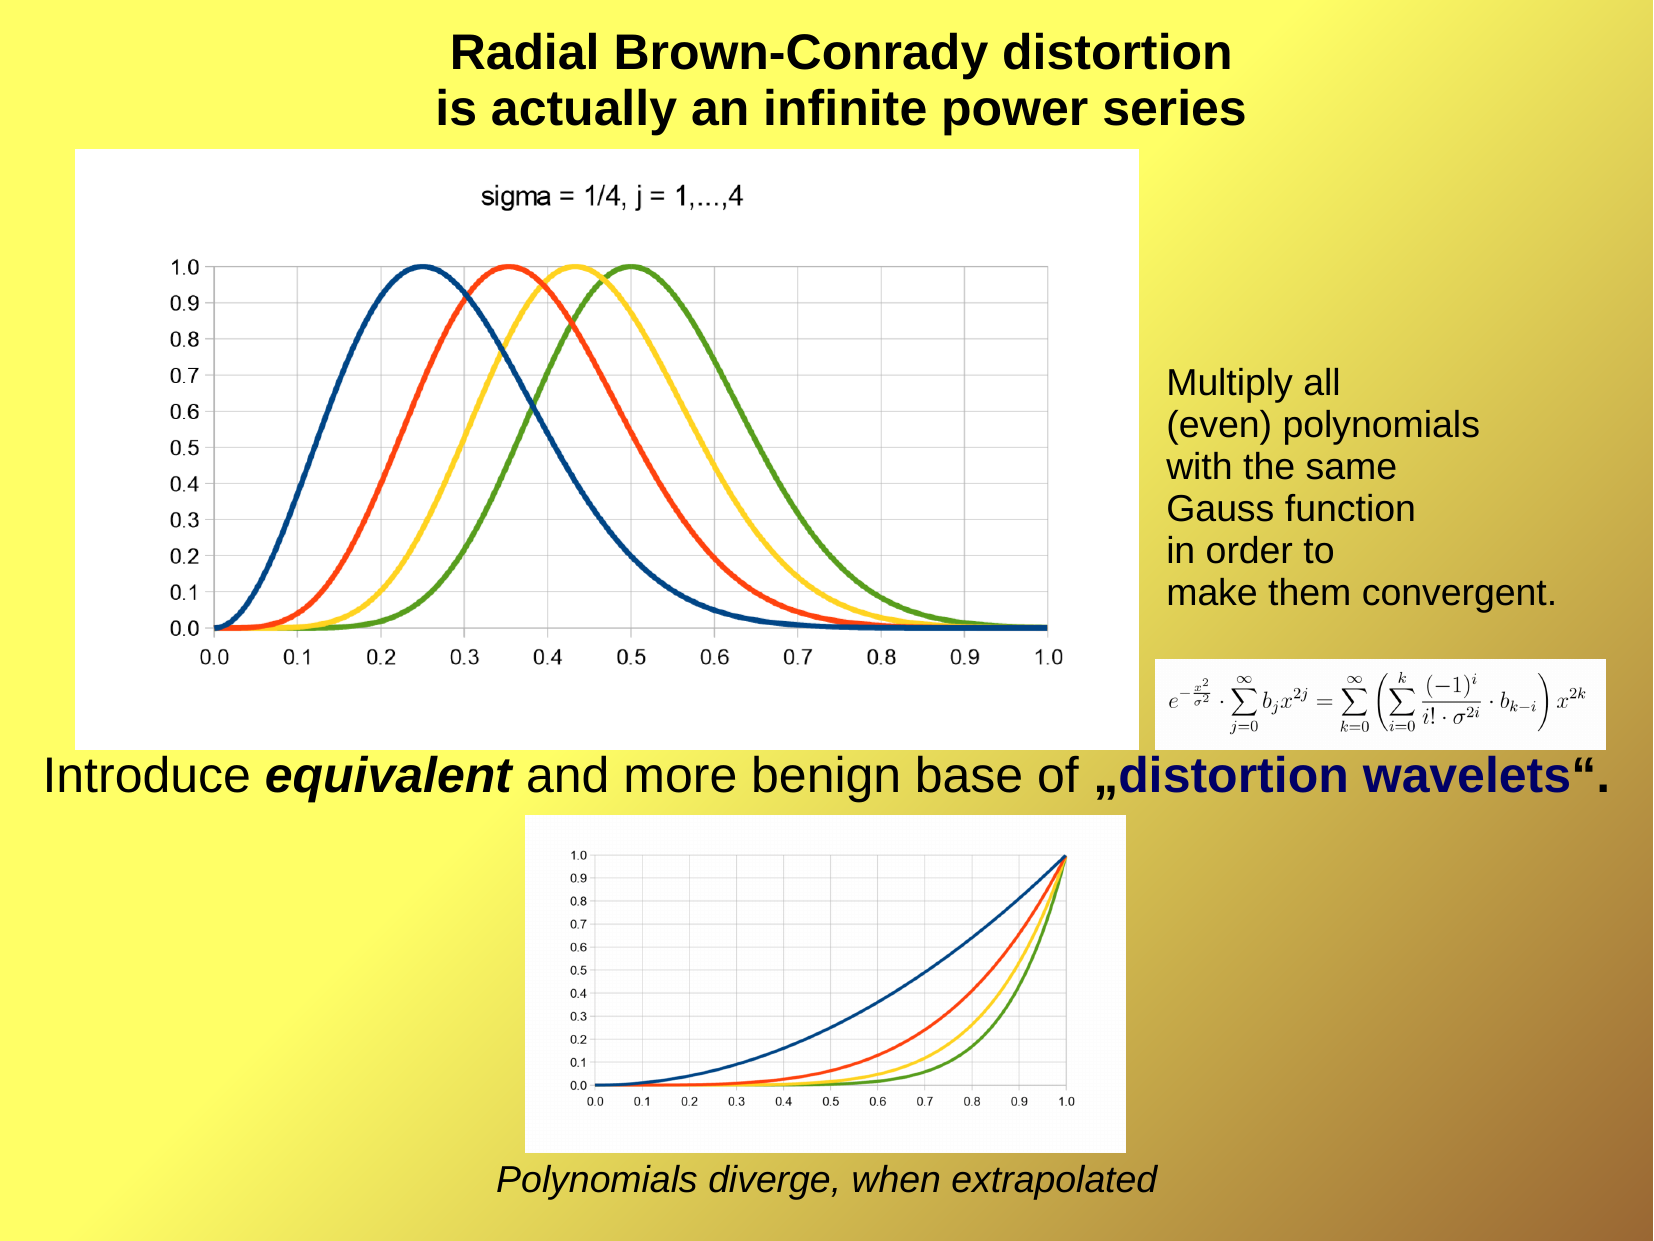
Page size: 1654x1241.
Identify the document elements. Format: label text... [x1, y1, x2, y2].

picture [1155, 659, 1606, 751]
picture [75, 149, 1139, 751]
text_box Polynomials diverge, when extrapolated [177, 1151, 1477, 1209]
text_box Multiply all (even) polynomials with the same Gauss function in order to make them convergent. [1151, 354, 1625, 622]
text_box Radial Brown-Conrady distortion is actually an infinite power series [88, 16, 1595, 148]
picture [525, 842, 1126, 1151]
text_box Introduce equivalent and more benign base of „distortion wavelets“. [0, 740, 1653, 842]
